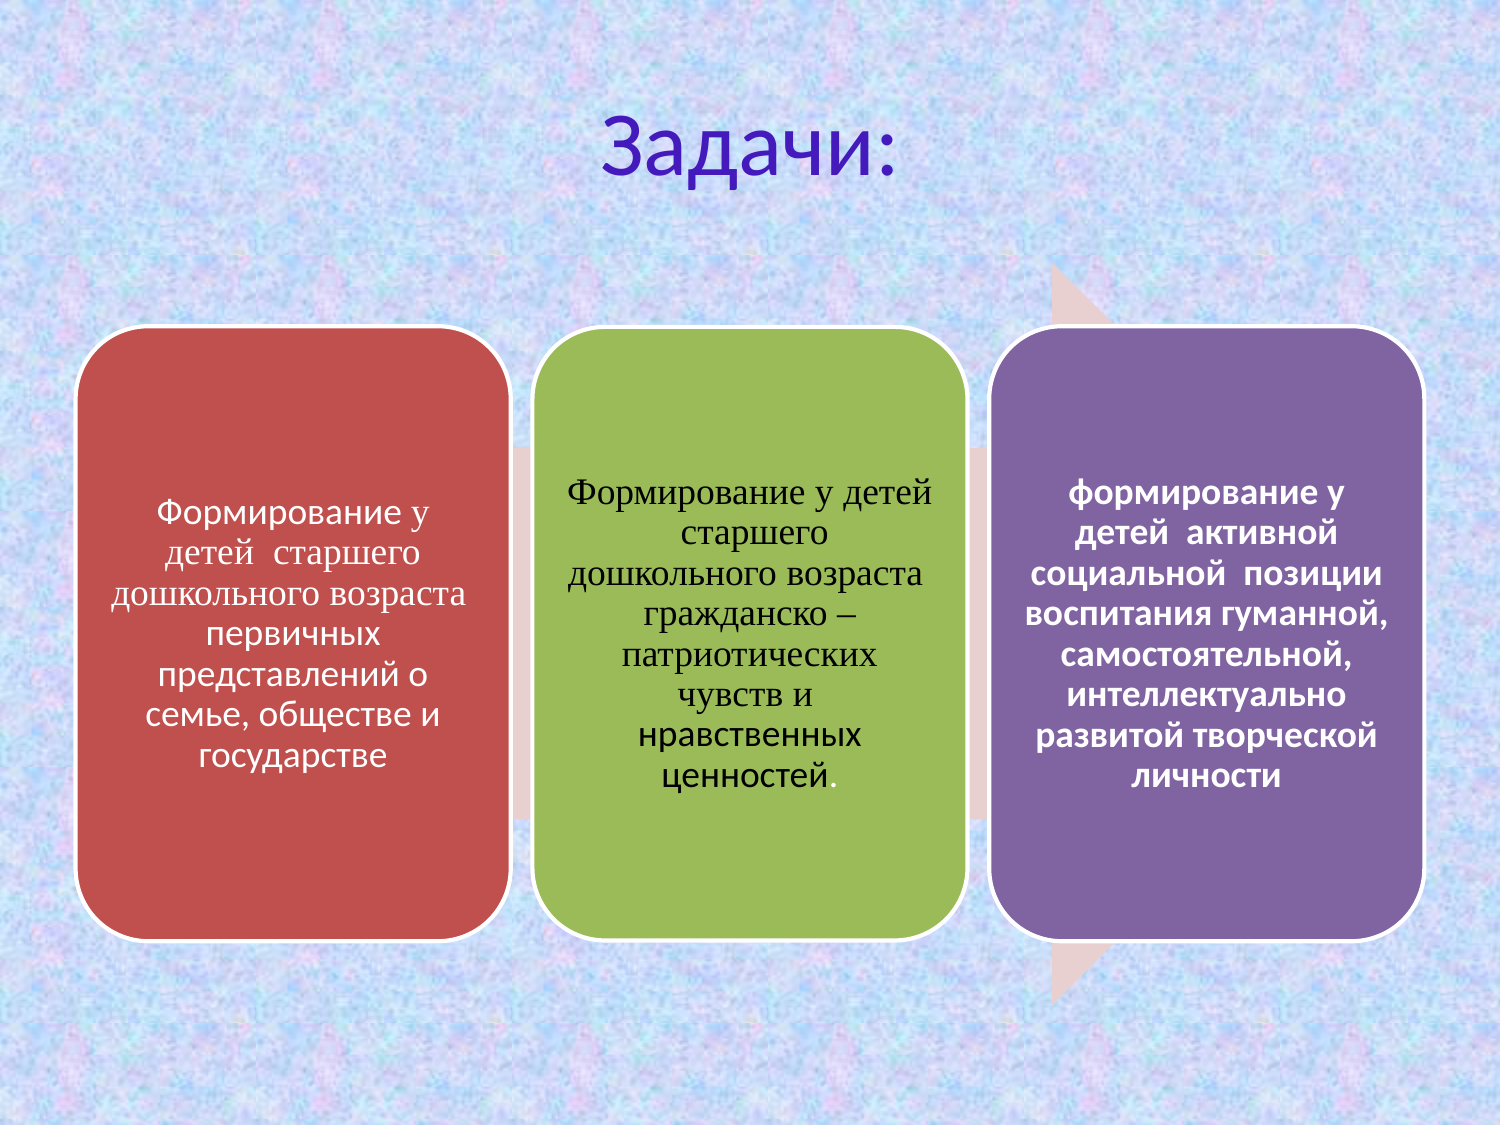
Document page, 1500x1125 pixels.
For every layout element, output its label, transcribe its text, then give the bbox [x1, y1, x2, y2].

text_box Формирование у детей старшего дошкольного возраста гражданско – патриотических чувств и нравственных ценностей. [532, 326, 968, 941]
text_box [511, 448, 532, 820]
text_box [1052, 262, 1116, 326]
text_box [1052, 941, 1116, 1005]
title Задачи: [75, 45, 1426, 233]
text_box формирование у детей активной социальной позиции воспитания гуманной, самостоятельной, интеллектуально развитой творческой личности [989, 326, 1425, 942]
text_box [968, 448, 989, 820]
text_box Формирование у детей старшего дошкольного возраста первичных представлений о семье, обществе и государстве [75, 326, 511, 942]
